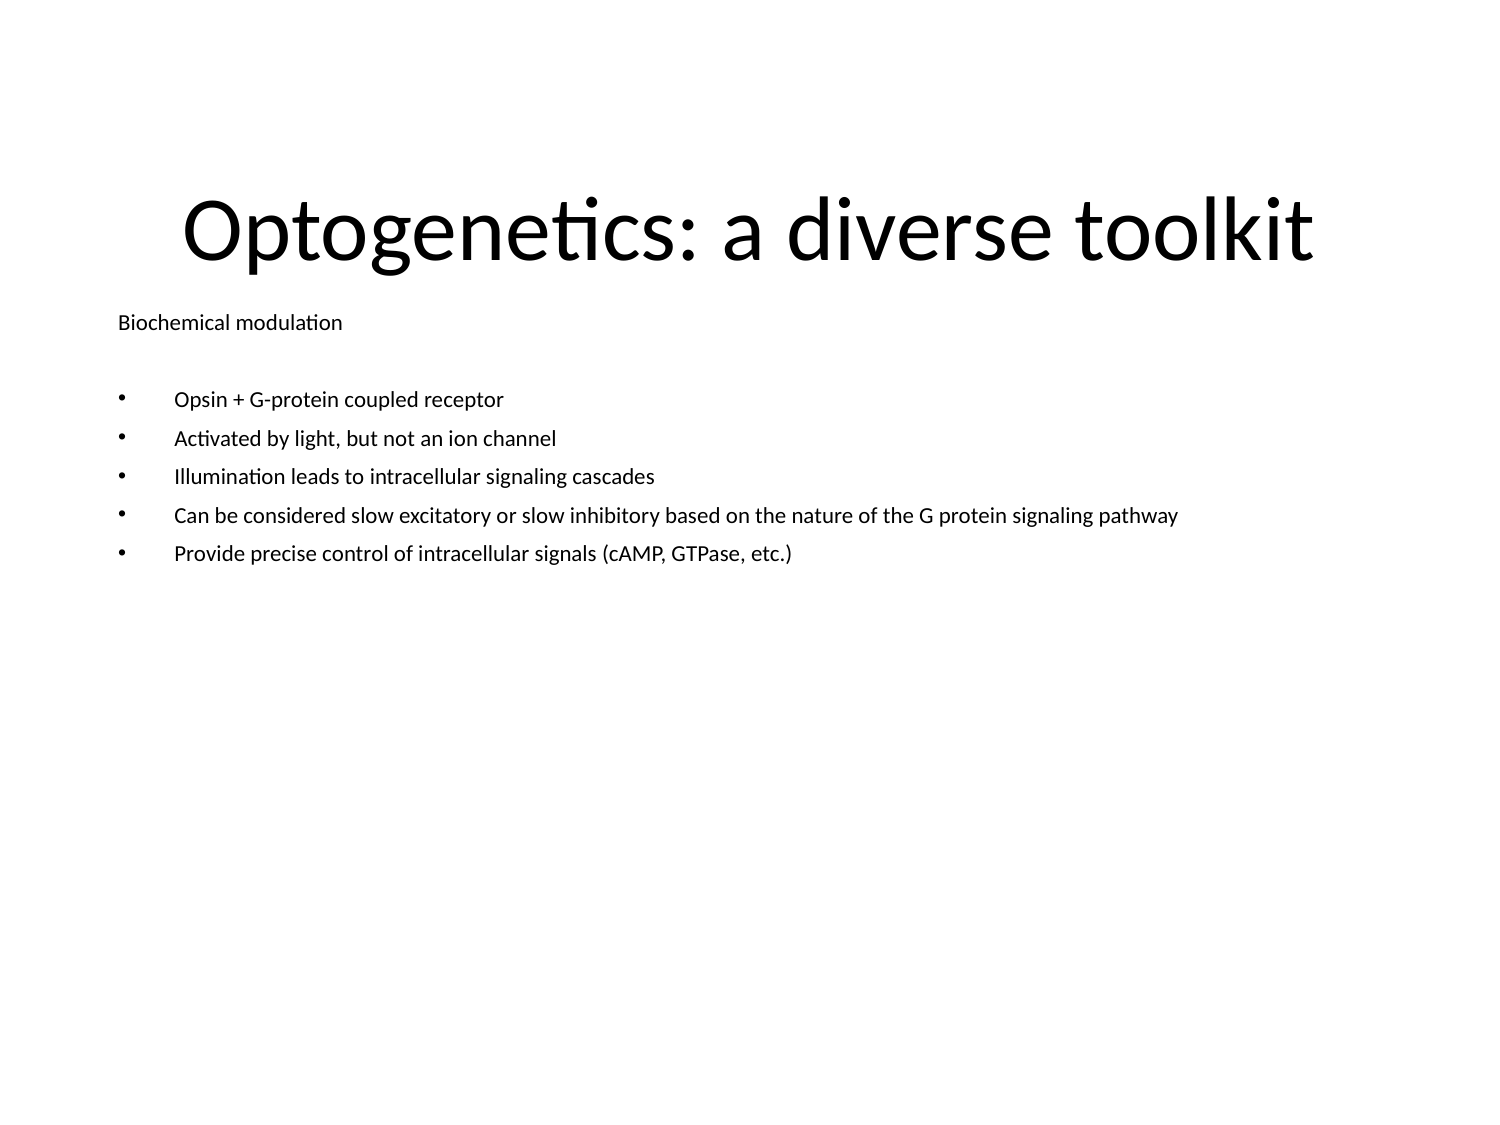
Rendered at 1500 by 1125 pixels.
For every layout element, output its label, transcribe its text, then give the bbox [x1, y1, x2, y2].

list Biochemical modulation Opsin + G-protein coupled receptor Activated by light, but not an ion channel Illumination leads to intracellular signaling cascades Can be considered slow excitatory or slow inhibitory based on the nature of the G protein signaling pathway Provide precise control of intracellular signals (cAMP, GTPase, etc.) [103, 305, 1397, 923]
title Optogenetics: a diverse toolkit [103, 141, 1397, 305]
